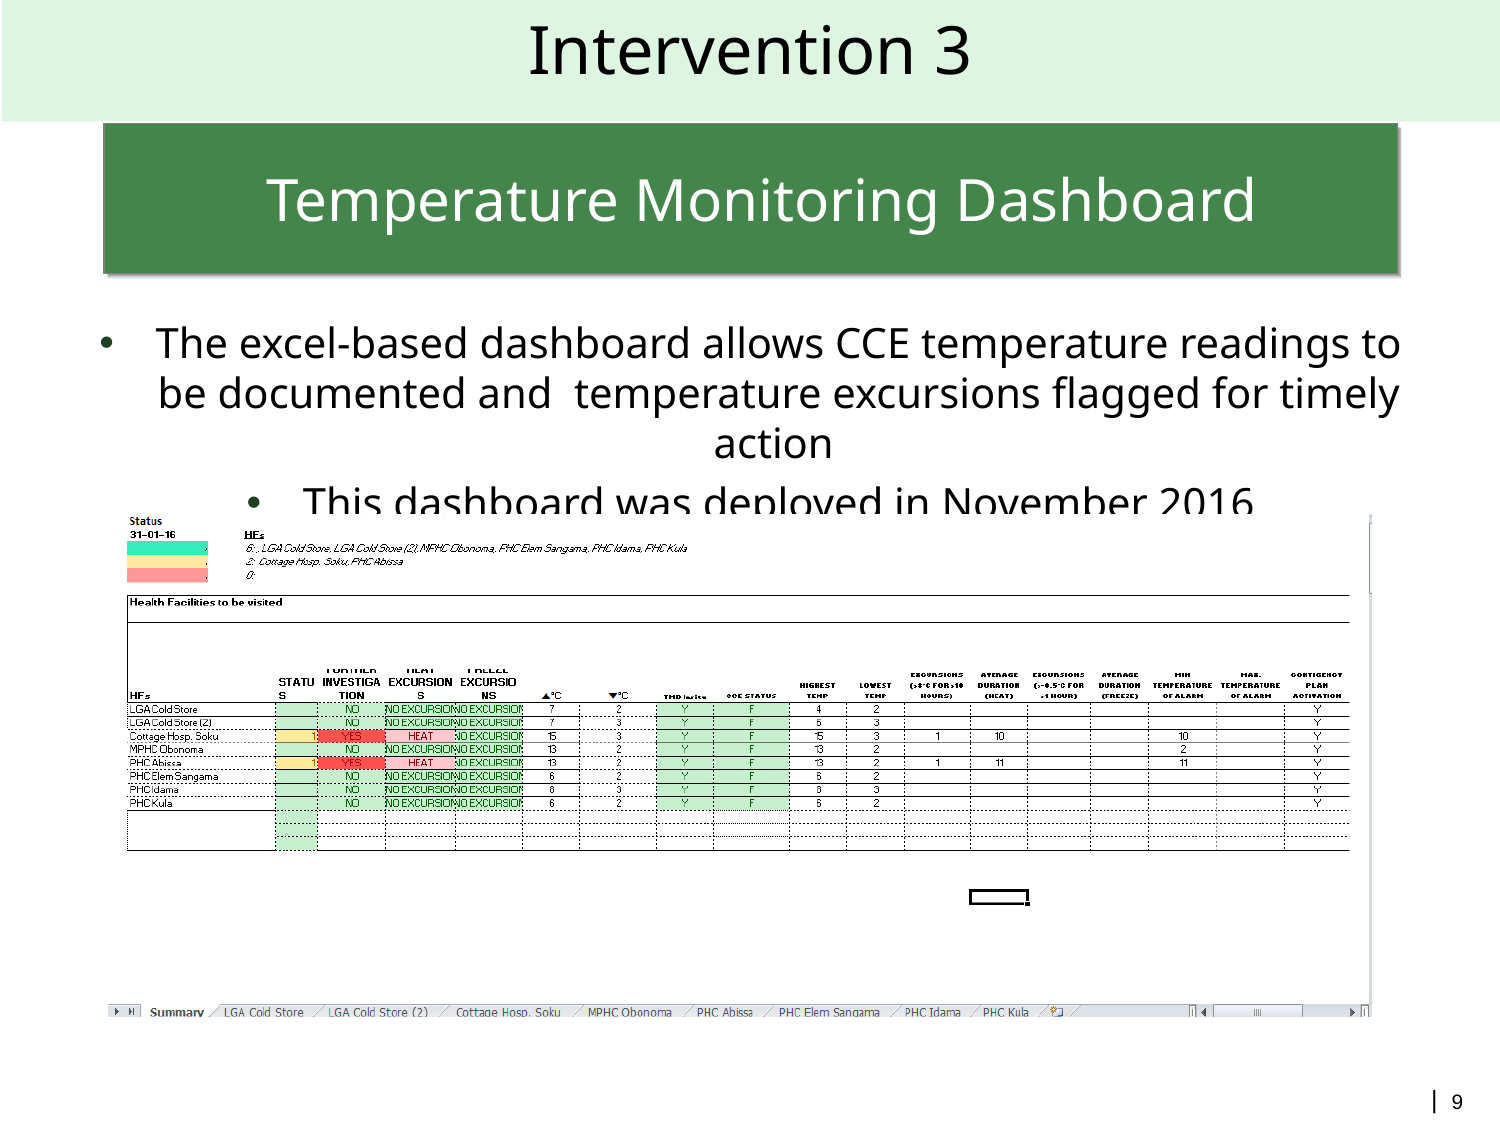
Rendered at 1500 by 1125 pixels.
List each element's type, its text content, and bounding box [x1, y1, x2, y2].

text_box The excel-based dashboard allows CCE temperature readings to be documented and temperature excursions flagged for timely action This dashboard was deployed in November 2016 [77, 316, 1424, 528]
picture [108, 514, 1372, 1017]
text_box Intervention 3 [1, 0, 1500, 122]
text_box Temperature Monitoring Dashboard [104, 123, 1398, 274]
